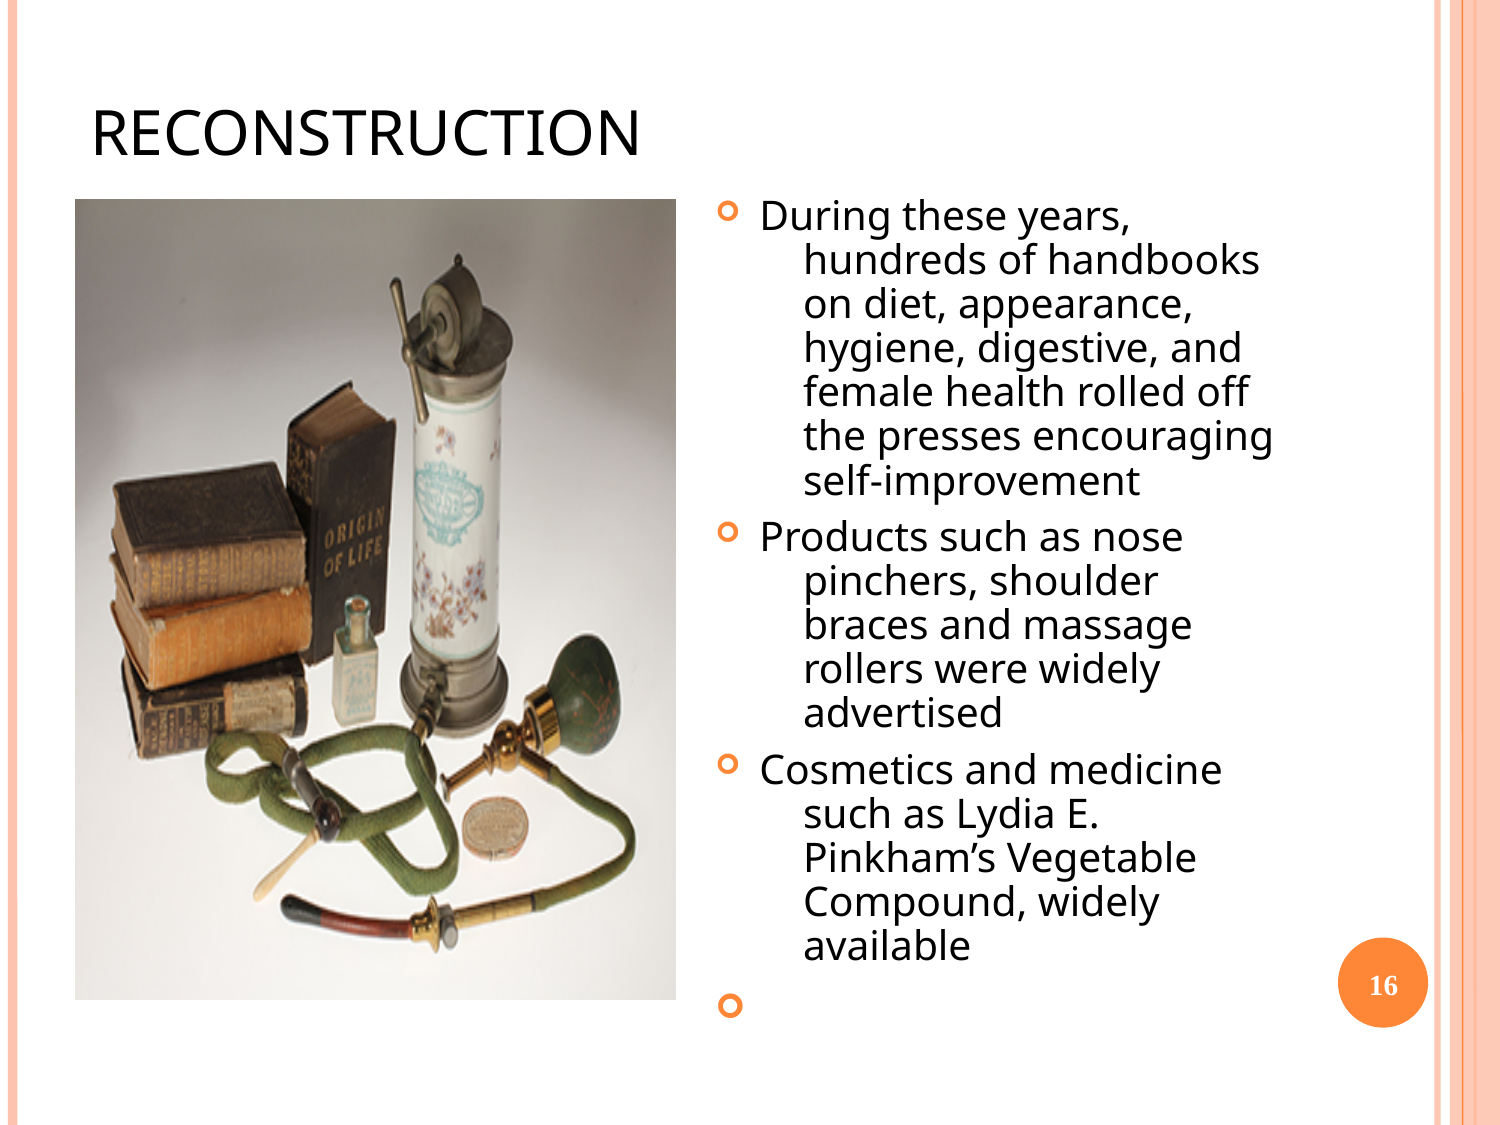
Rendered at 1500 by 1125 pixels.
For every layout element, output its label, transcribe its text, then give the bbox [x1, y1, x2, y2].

title Reconstruction [75, 45, 1300, 175]
list During these years, hundreds of handbooks on diet, appearance, hygiene, digestive, and female health rolled off the presses encouraging self-improvement Products such as nose pinchers, shoulder braces and massage rollers were widely advertised Cosmetics and medicine such as Lydia E. Pinkham’s Vegetable Compound, widely available [700, 187, 1301, 1013]
text_box [1333, 940, 1434, 1027]
picture [75, 200, 676, 1001]
